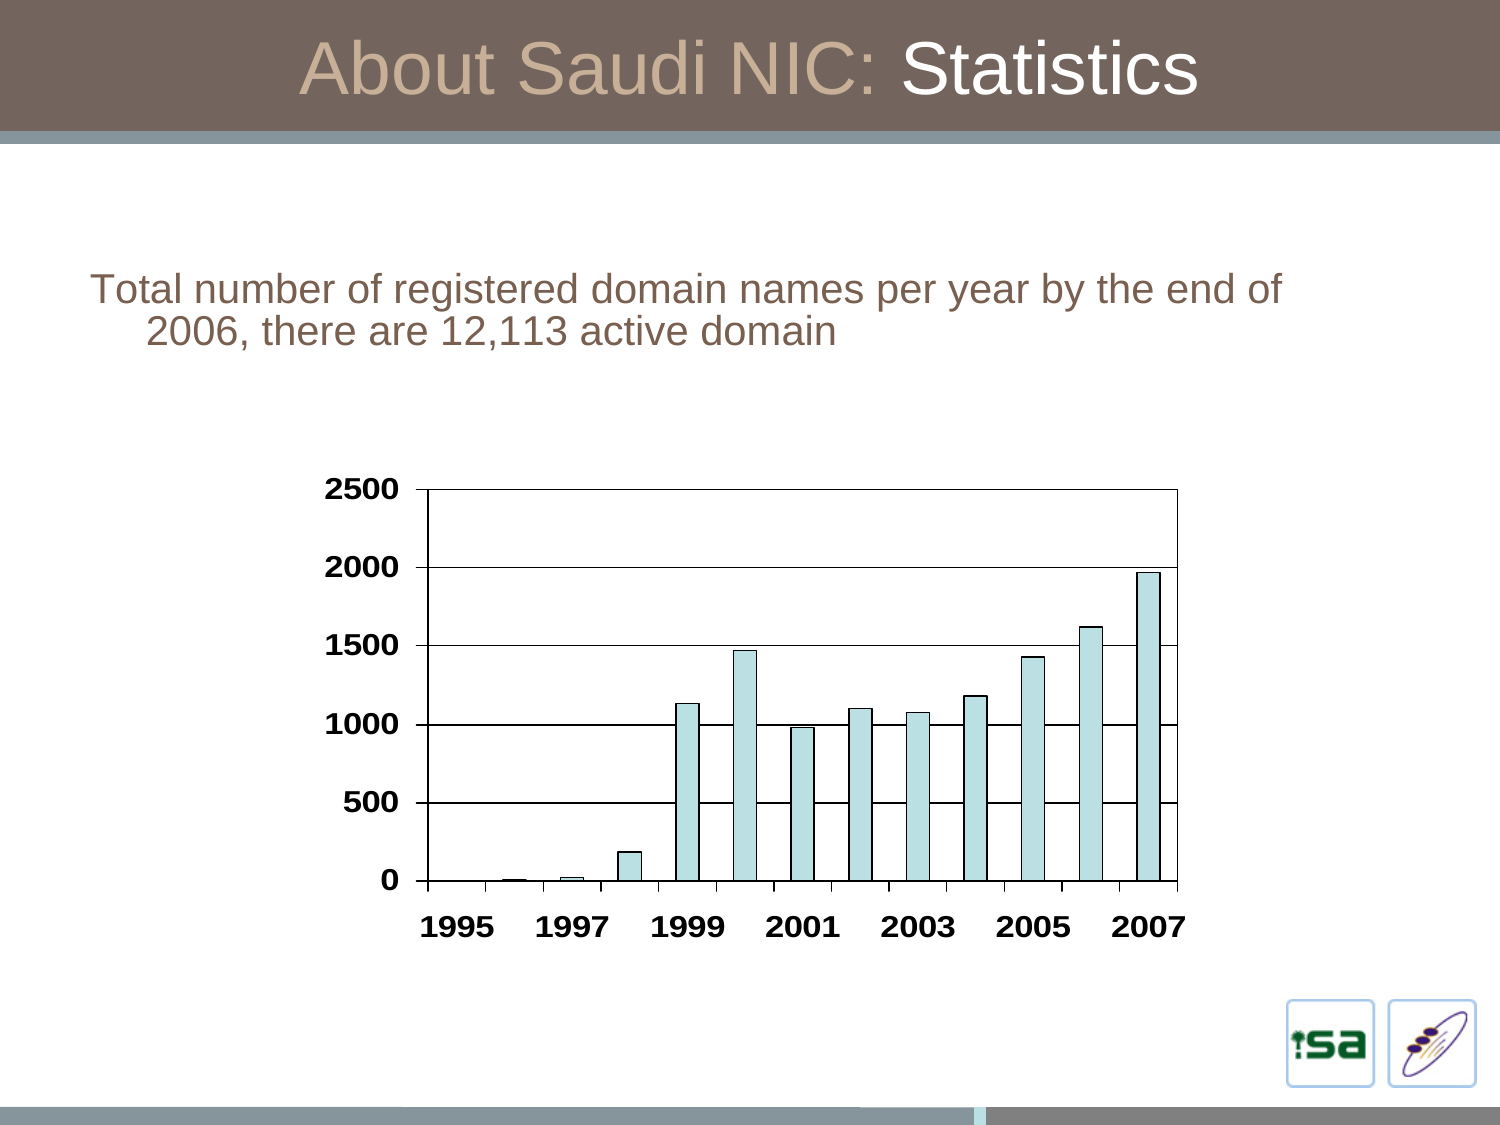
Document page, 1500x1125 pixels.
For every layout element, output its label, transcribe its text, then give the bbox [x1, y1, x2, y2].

picture [1286, 999, 1477, 1088]
list Total number of registered domain names per year by the end of 2006, there are 12,113 active domain [74, 262, 1341, 398]
text_box About Saudi NIC: Statistics [0, 0, 1500, 131]
text_box [296, 444, 1199, 975]
